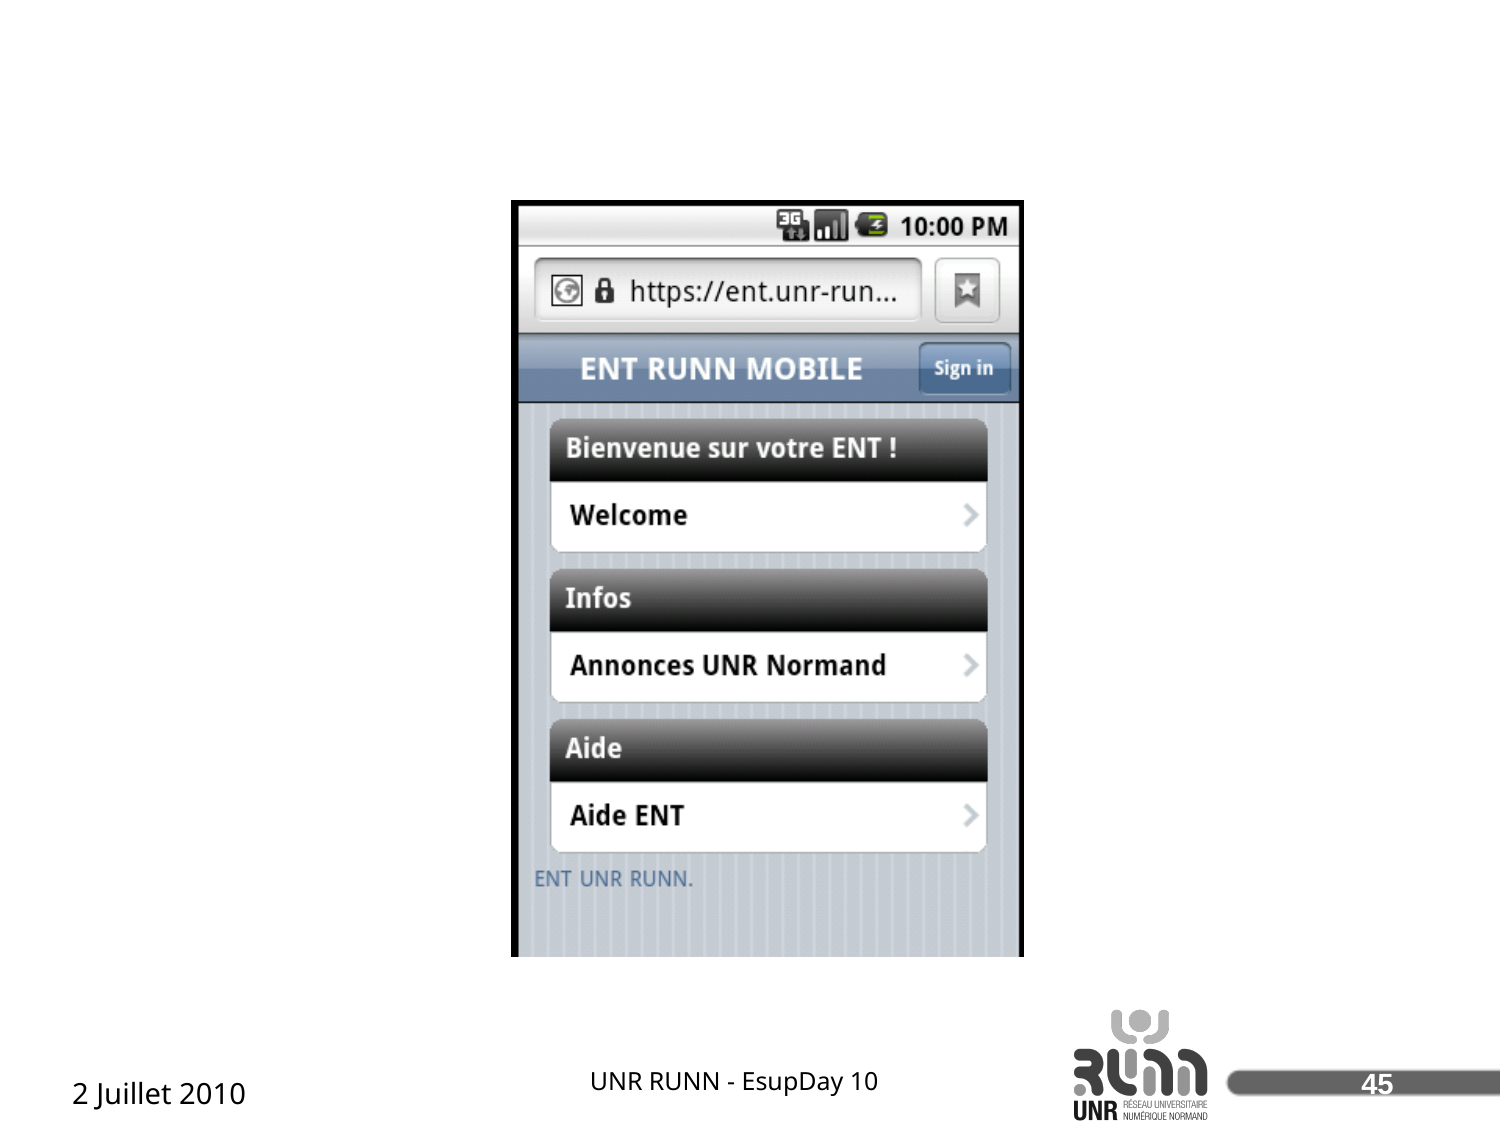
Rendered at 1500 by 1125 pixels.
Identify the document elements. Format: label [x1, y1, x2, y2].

picture [1220, 1065, 1500, 1103]
picture [1068, 1003, 1213, 1125]
picture [511, 200, 1024, 958]
